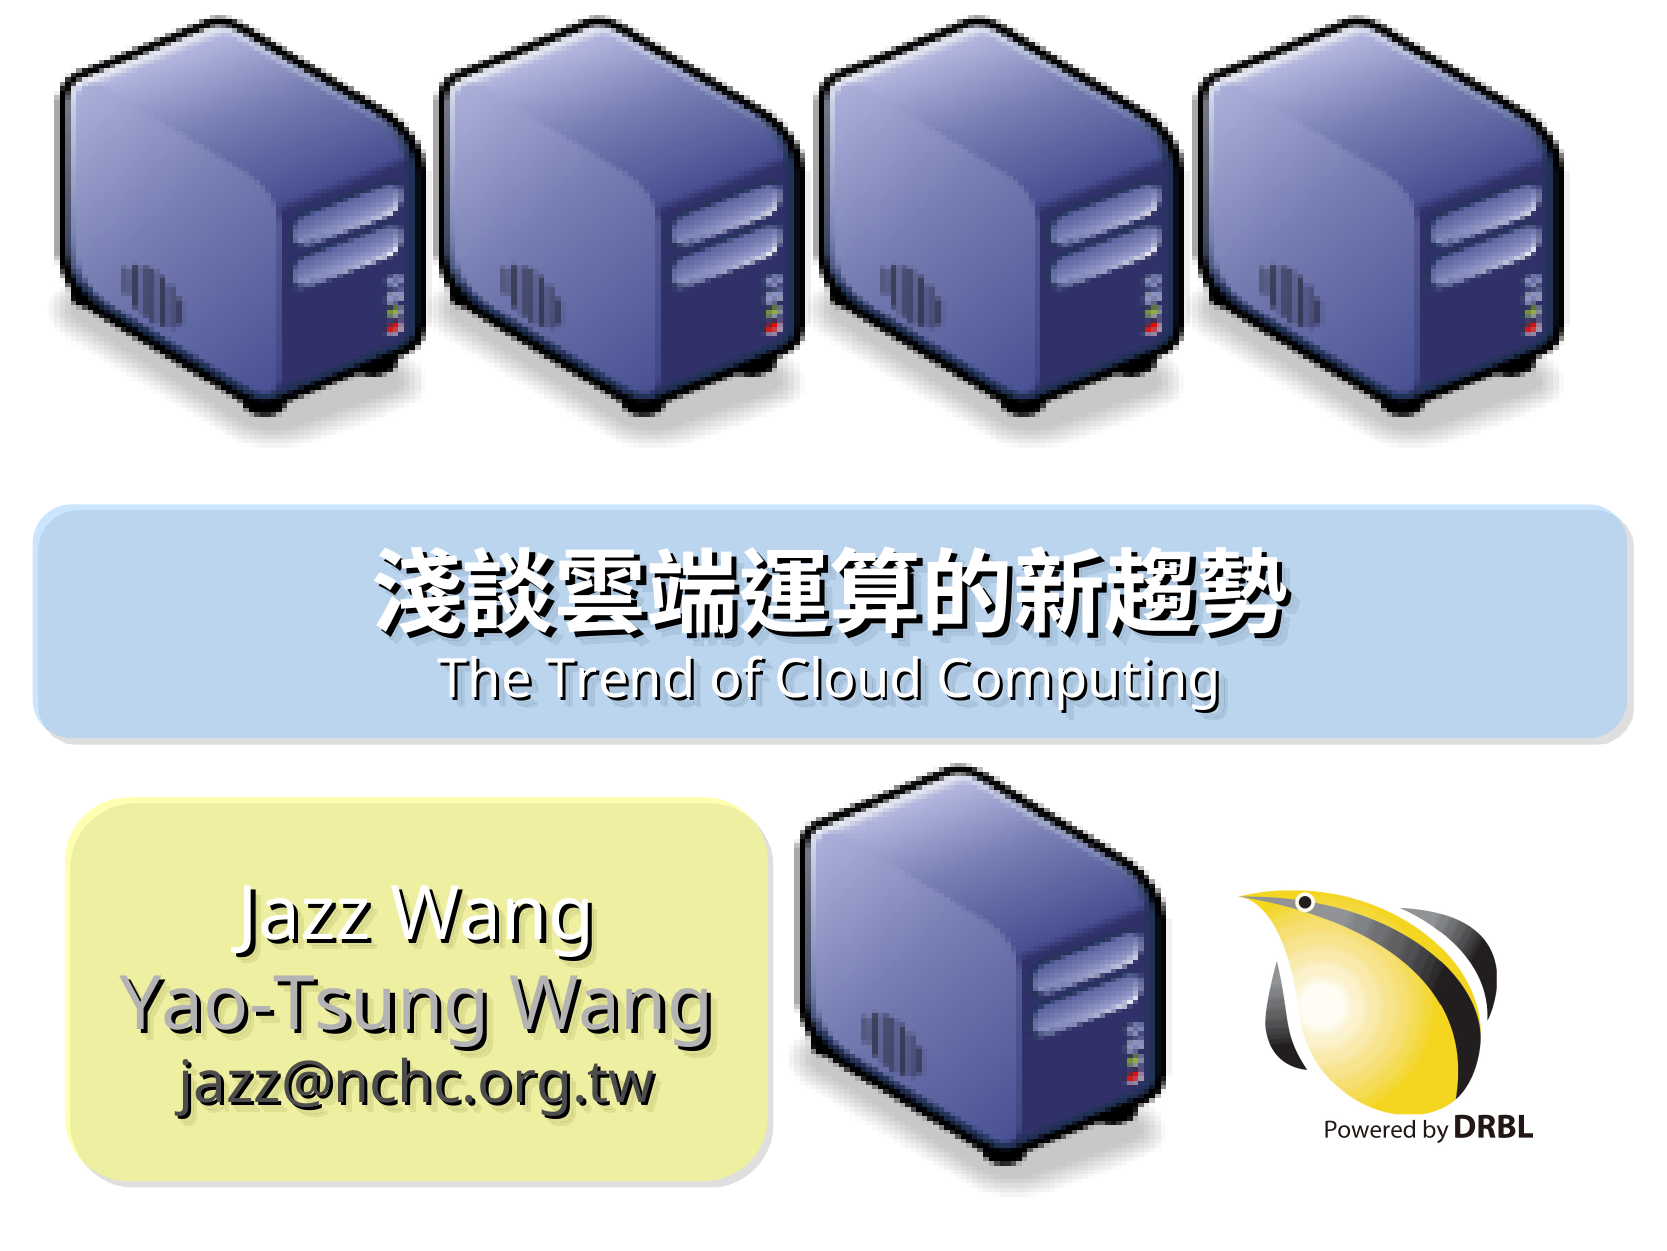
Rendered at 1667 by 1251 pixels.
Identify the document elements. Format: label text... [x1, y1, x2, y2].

picture [27, 2, 1609, 502]
picture [767, 750, 1211, 1251]
text_box 淺談雲端運算的新趨勢 The Trend of Cloud Computing [32, 504, 1628, 739]
text_box Jazz Wang Yao-Tsung Wang jazz@nchc.org.tw [64, 797, 768, 1182]
picture [1224, 874, 1548, 1152]
